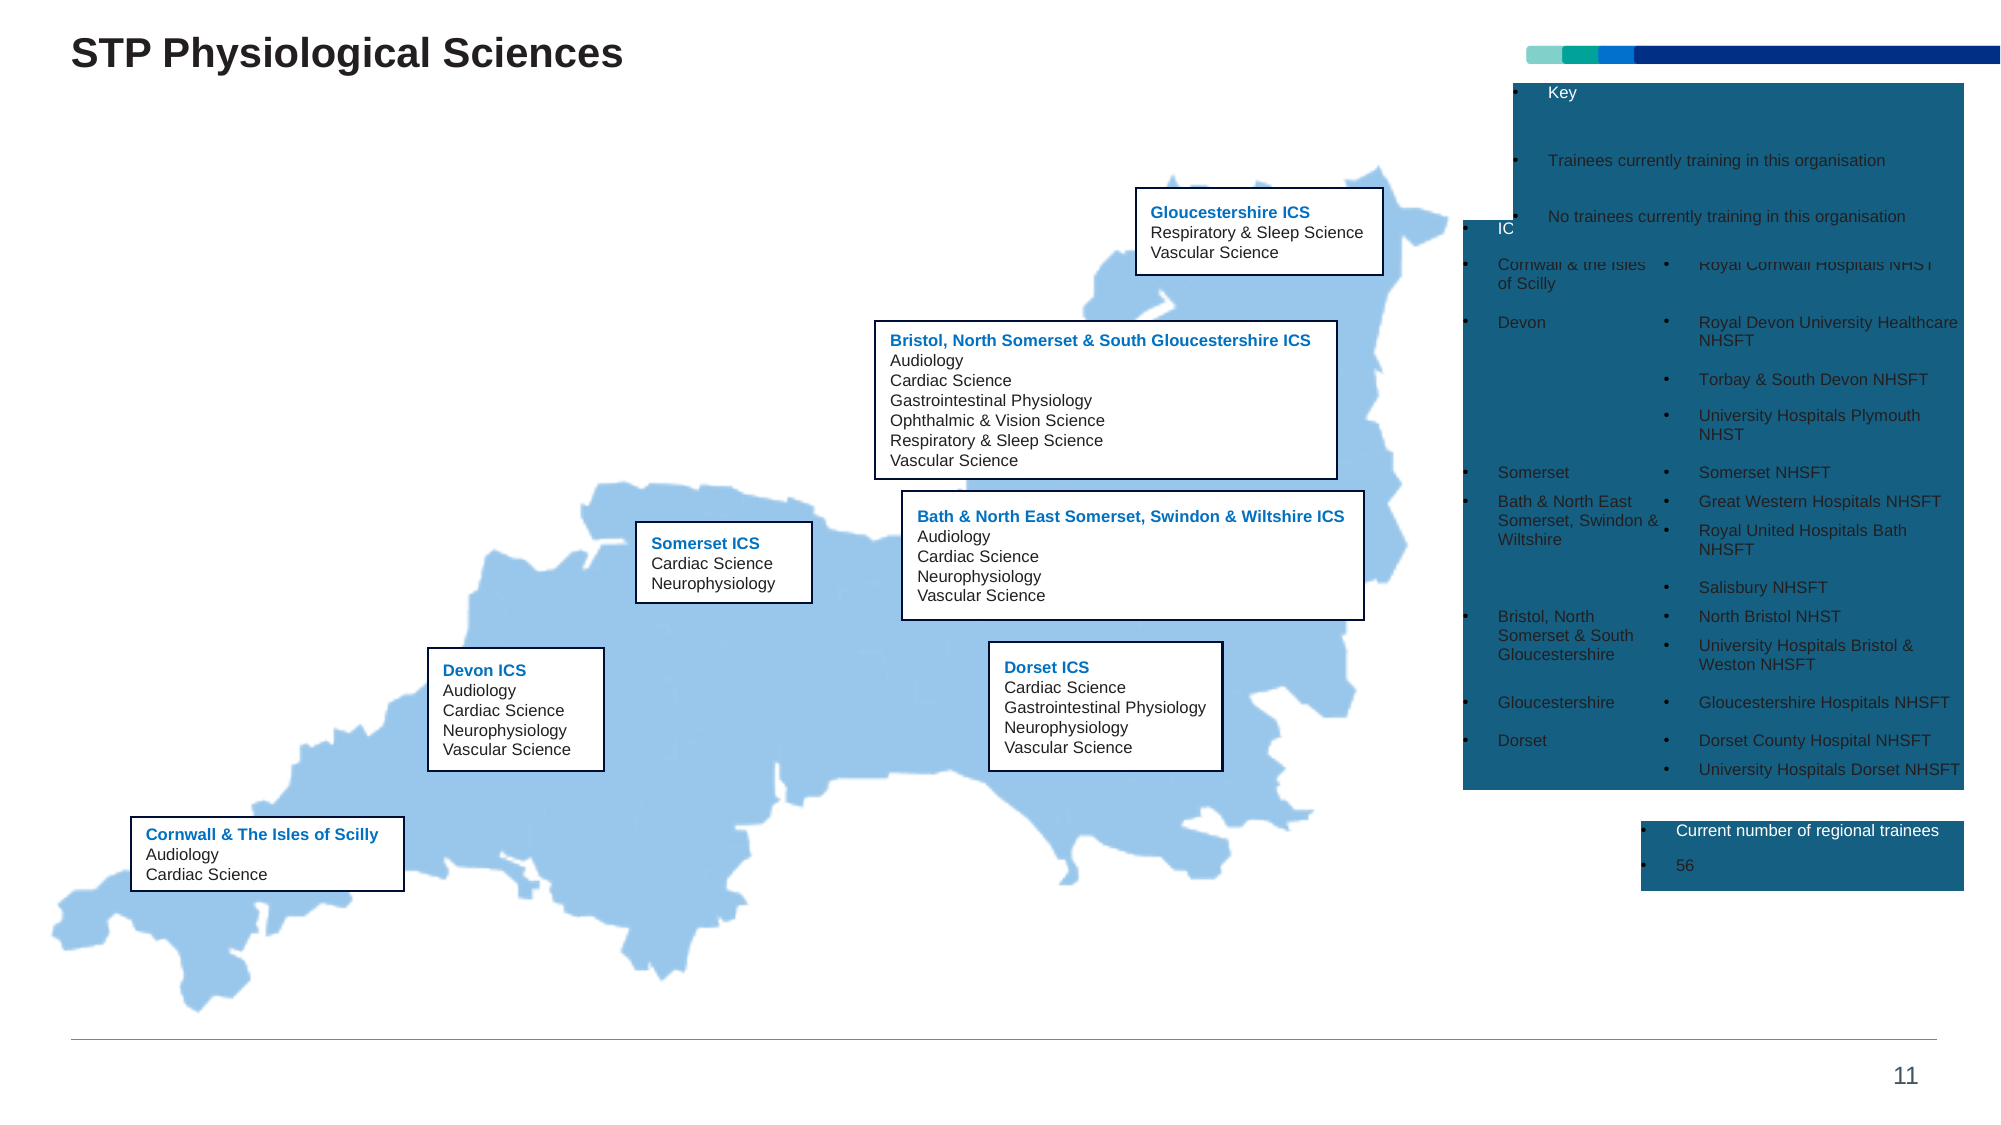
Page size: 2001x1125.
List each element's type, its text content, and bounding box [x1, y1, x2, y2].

table_cell University Hospitals Plymouth NHST [1664, 406, 1964, 464]
table_cell North Bristol NHST [1664, 608, 1964, 636]
table_cell Gloucestershire [1463, 694, 1664, 732]
text_box Devon ICS Audiology Cardiac Science Neurophysiology Vascular Science [428, 648, 604, 771]
table_cell Great Western Hospitals NHSFT [1664, 492, 1964, 521]
table_header Current number of regional trainees [1641, 821, 1964, 856]
text_box Cornwall & The Isles of Scilly Audiology Cardiac Science [131, 817, 404, 891]
table_cell No trainees currently training in this organisation [1513, 207, 1907, 262]
text_box Bath & North East Somerset, Swindon & Wiltshire ICS Audiology Cardiac Science Neurophysiology Vascular Science [902, 491, 1364, 620]
table_cell Gloucestershire Hospitals NHSFT [1664, 694, 1964, 732]
table_cell Somerset [1463, 464, 1664, 492]
table_header ICS [1504, 224, 1513, 233]
table_cell 56 [1641, 856, 1964, 891]
table_cell Royal Devon University Healthcare NHSFT [1664, 313, 1964, 370]
table_cell University Hospitals Bristol & Weston NHSFT [1664, 636, 1964, 694]
table_header Key [1513, 83, 1907, 152]
title STP Physiological Sciences [70, 32, 1513, 79]
table_cell Dorset County Hospital NHSFT [1664, 732, 1964, 760]
table_cell Somerset NHSFT [1664, 464, 1964, 492]
table_header ICS [1463, 220, 1513, 255]
table_cell Trainees currently training in this organisation [1513, 152, 1907, 207]
text_box Somerset ICS Cardiac Science Neurophysiology [636, 522, 812, 603]
table_cell Dorset [1463, 732, 1664, 790]
table_header [1907, 83, 1964, 152]
text_box Dorset ICS Cardiac Science Gastrointestinal Physiology Neurophysiology Vascular Science [989, 642, 1223, 771]
table_cell Bath & North East Somerset, Swindon & Wiltshire [1463, 492, 1664, 608]
text_box Bristol, North Somerset & South Gloucestershire ICS Audiology Cardiac Science Gastrointestinal Physiology Ophthalmic & Vision Science Respiratory & Sleep Science Vascular Science [875, 321, 1337, 479]
table_cell Cornwall & the Isles of Scilly [1463, 255, 1664, 313]
text_box Gloucestershire ICS Respiratory & Sleep Science Vascular Science [1136, 188, 1383, 275]
table_cell University Hospitals Dorset NHSFT [1664, 760, 1964, 790]
table_cell [1907, 207, 1964, 262]
table_cell [1907, 152, 1964, 207]
table_cell Royal Cornwall Hospitals NHST [1664, 262, 1964, 313]
table_cell Bristol, North Somerset & South Gloucestershire [1463, 608, 1664, 694]
picture [42, 157, 1463, 1040]
table_cell Devon [1463, 313, 1664, 464]
table_cell Torbay & South Devon NHSFT [1664, 370, 1964, 406]
table_cell Salisbury NHSFT [1664, 579, 1964, 608]
table_cell Royal United Hospitals Bath NHSFT [1664, 521, 1964, 579]
